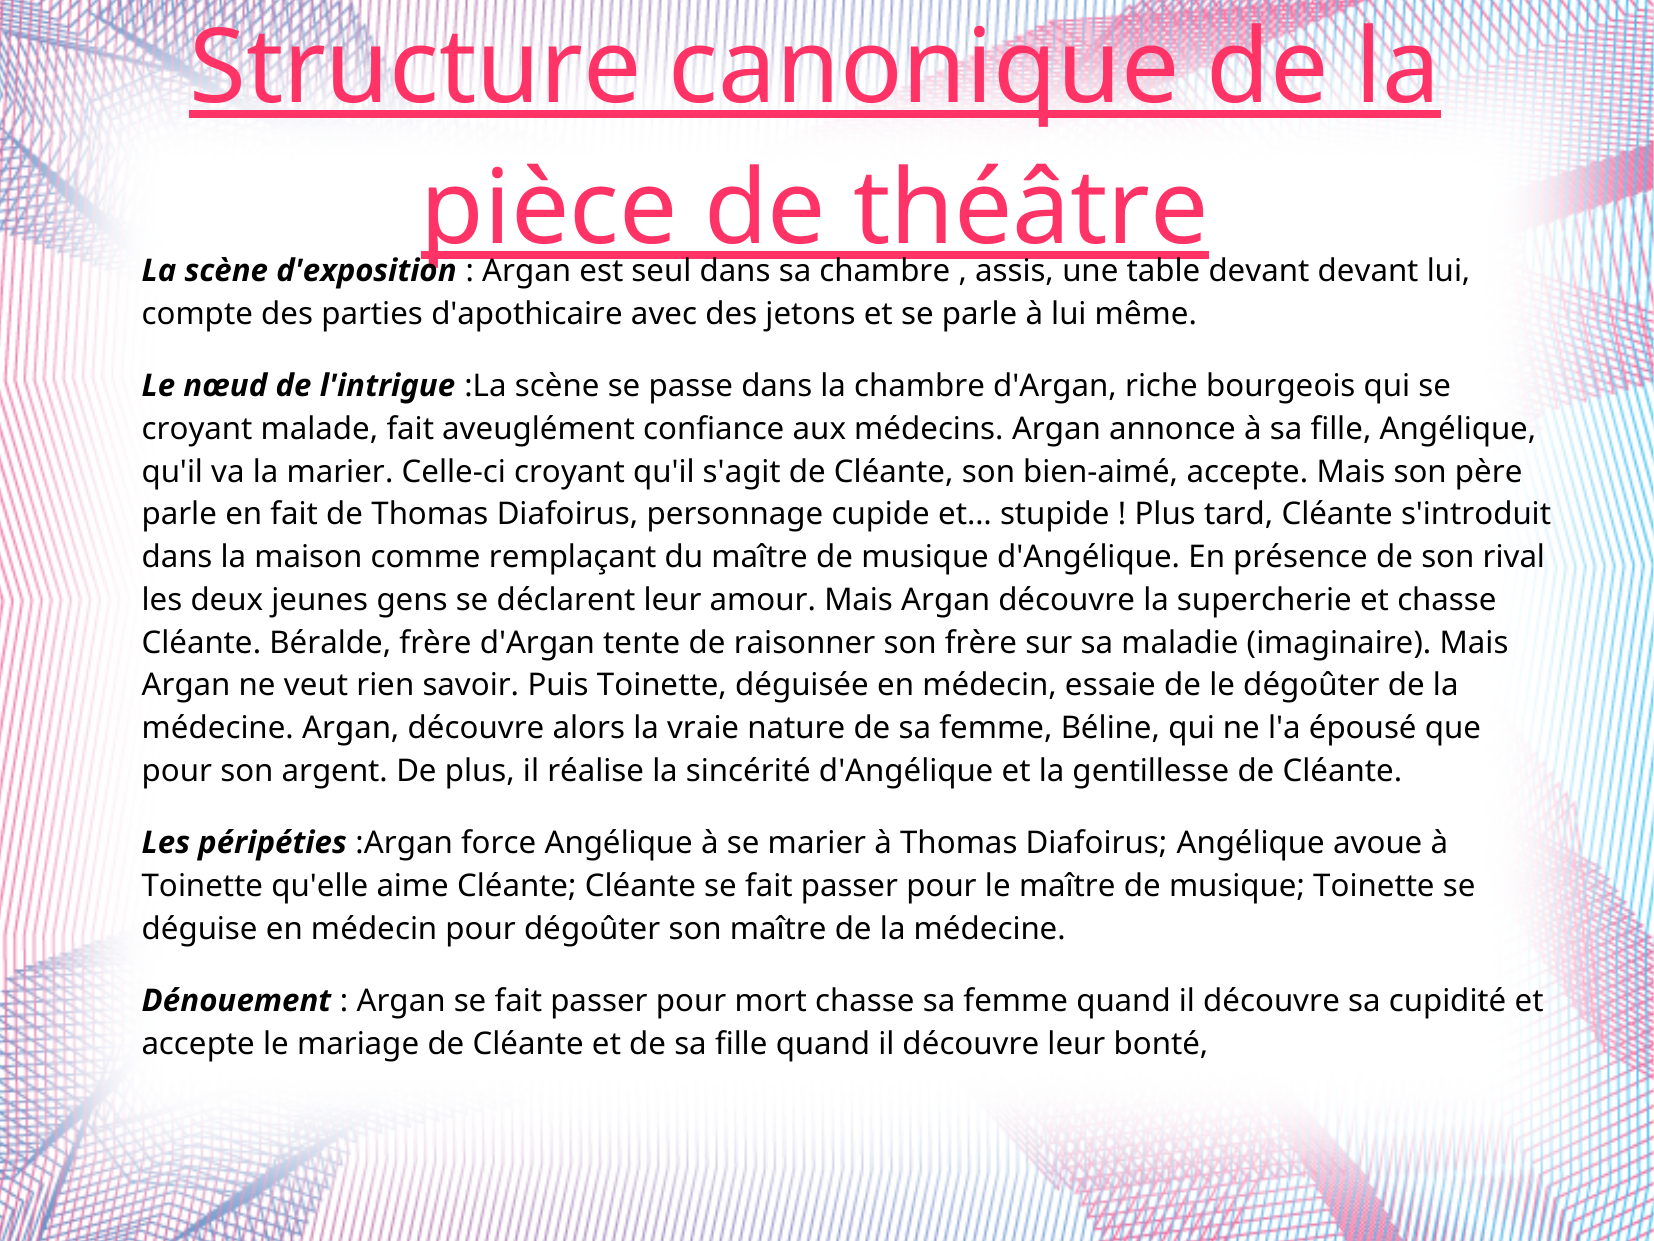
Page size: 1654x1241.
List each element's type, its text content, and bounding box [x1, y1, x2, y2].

title Structure canonique de la pièce de théâtre [70, 29, 1560, 237]
list La scène d'exposition : Argan est seul dans sa chambre , assis, une table devant devant lui, compte des parties d'apothicaire avec des jetons et se parle à lui même. Le nœud de l'intrigue :La scène se passe dans la chambre d'Argan, riche bourgeois qui se croyant malade, fait aveuglément confiance aux médecins. Argan annonce à sa fille, Angélique, qu'il va la marier. Celle-ci croyant qu'il s'agit de Cléante, son bien-aimé, accepte. Mais son père parle en fait de Thomas Diafoirus, personnage cupide et… stupide ! Plus tard, Cléante s'introduit dans la maison comme remplaçant du maître de musique d'Angélique. En présence de son rival les deux jeunes gens se déclarent leur amour. Mais Argan découvre la supercherie et chasse Cléante. Béralde, frère d'Argan tente de raisonner son frère sur sa maladie (imaginaire). Mais Argan ne veut rien savoir. Puis Toinette, déguisée en médecin, essaie de le dégoûter de la médecine. Argan, découvre alors la vraie nature de sa femme, Béline, qui ne l'a épousé que pour son argent. De plus, il réalise la sincérité d'Angélique et la gentillesse de Cléante. Les péripéties :Argan force Angélique à se marier à Thomas Diafoirus; Angélique avoue à Toinette qu'elle aime Cléante; Cléante se fait passer pour le maître de musique; Toinette se déguise en médecin pour dégoûter son maître de la médecine. Dénouement : Argan se fait passer pour mort chasse sa femme quand il découvre sa cupidité et accepte le mariage de Cléante et de sa fille quand il découvre leur bonté, [70, 248, 1559, 1241]
picture [0, 0, 1654, 1241]
